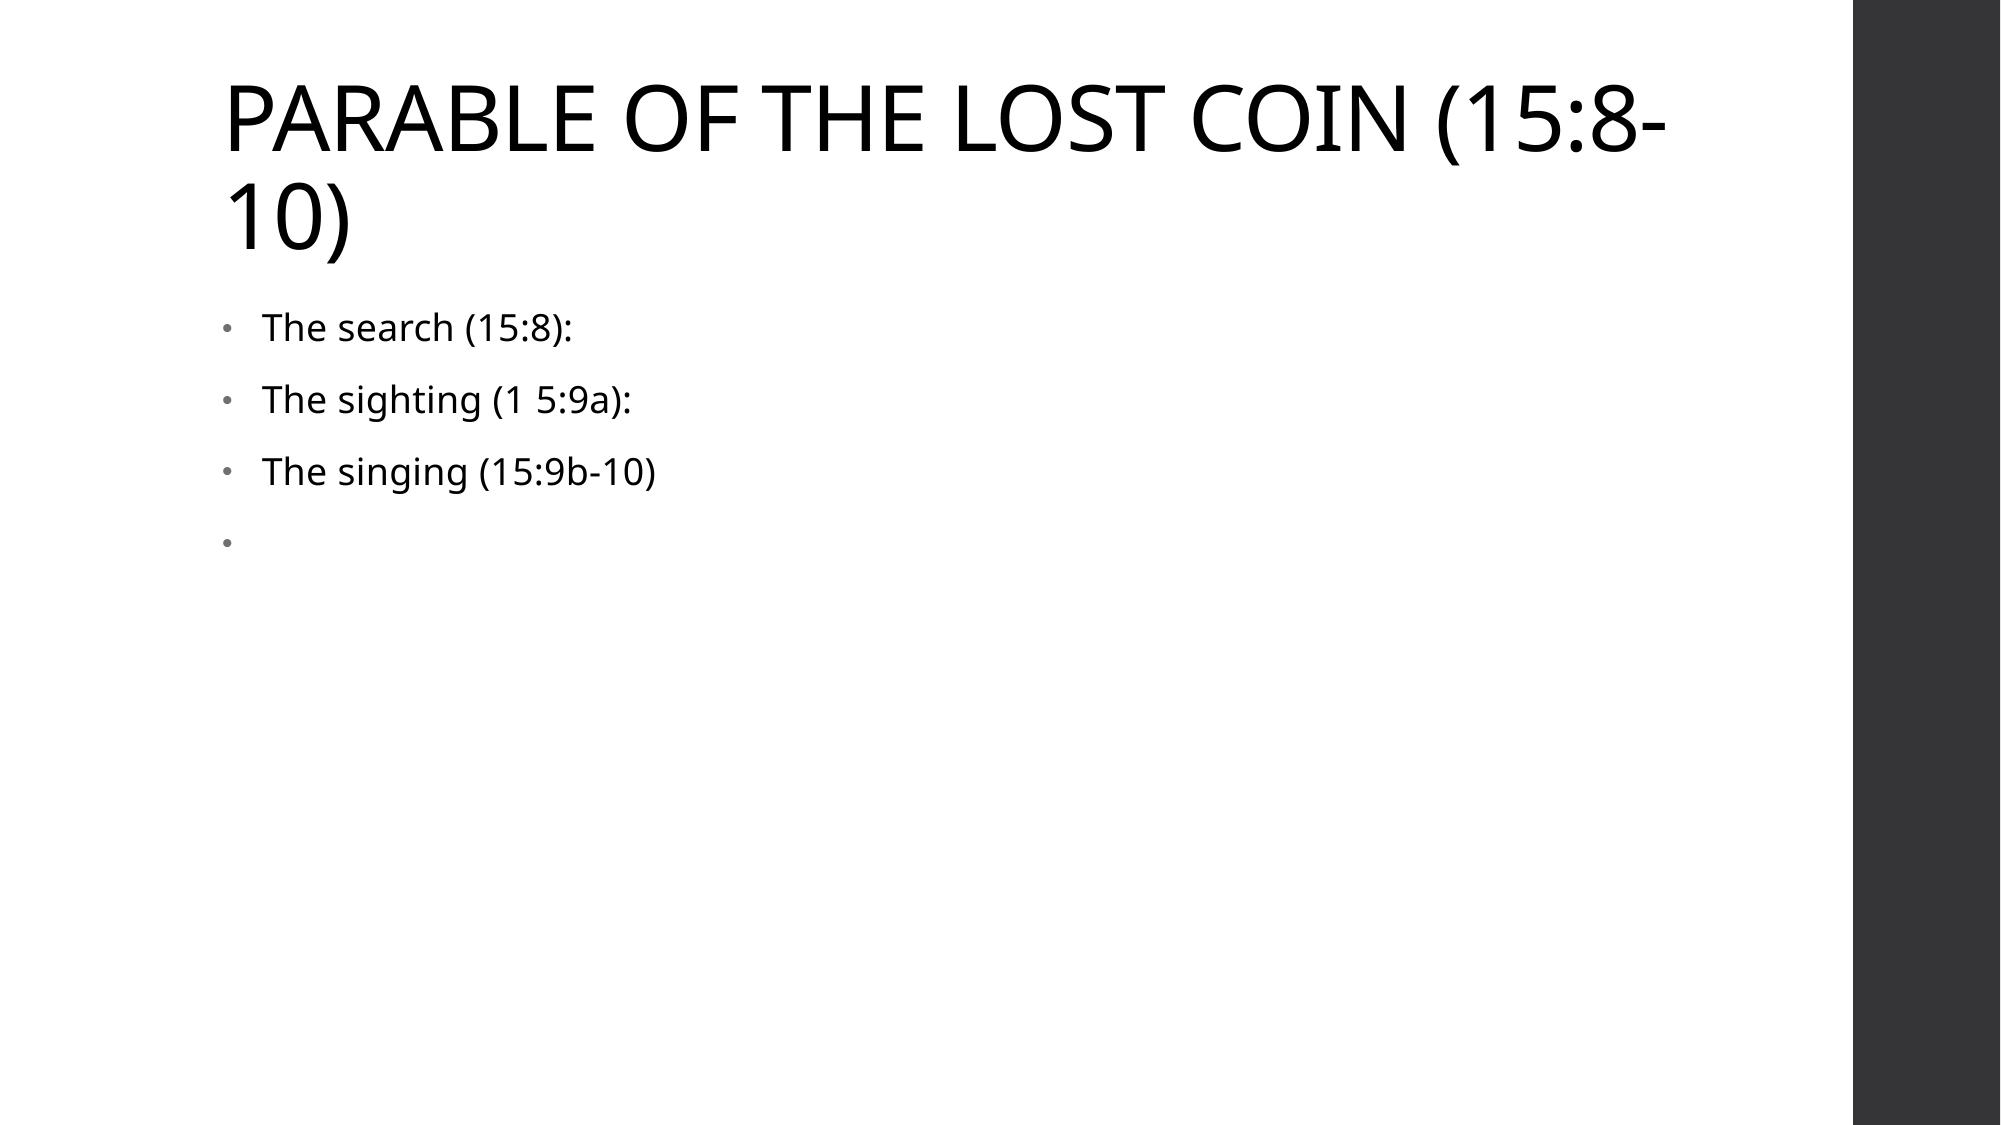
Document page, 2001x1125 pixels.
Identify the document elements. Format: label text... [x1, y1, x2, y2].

title PARABLE OF THE LOST COIN (15:8-10) [206, 60, 1797, 278]
list The search (15:8): The sighting (1 5:9a): The singing (15:9b-10) [206, 299, 1617, 1014]
